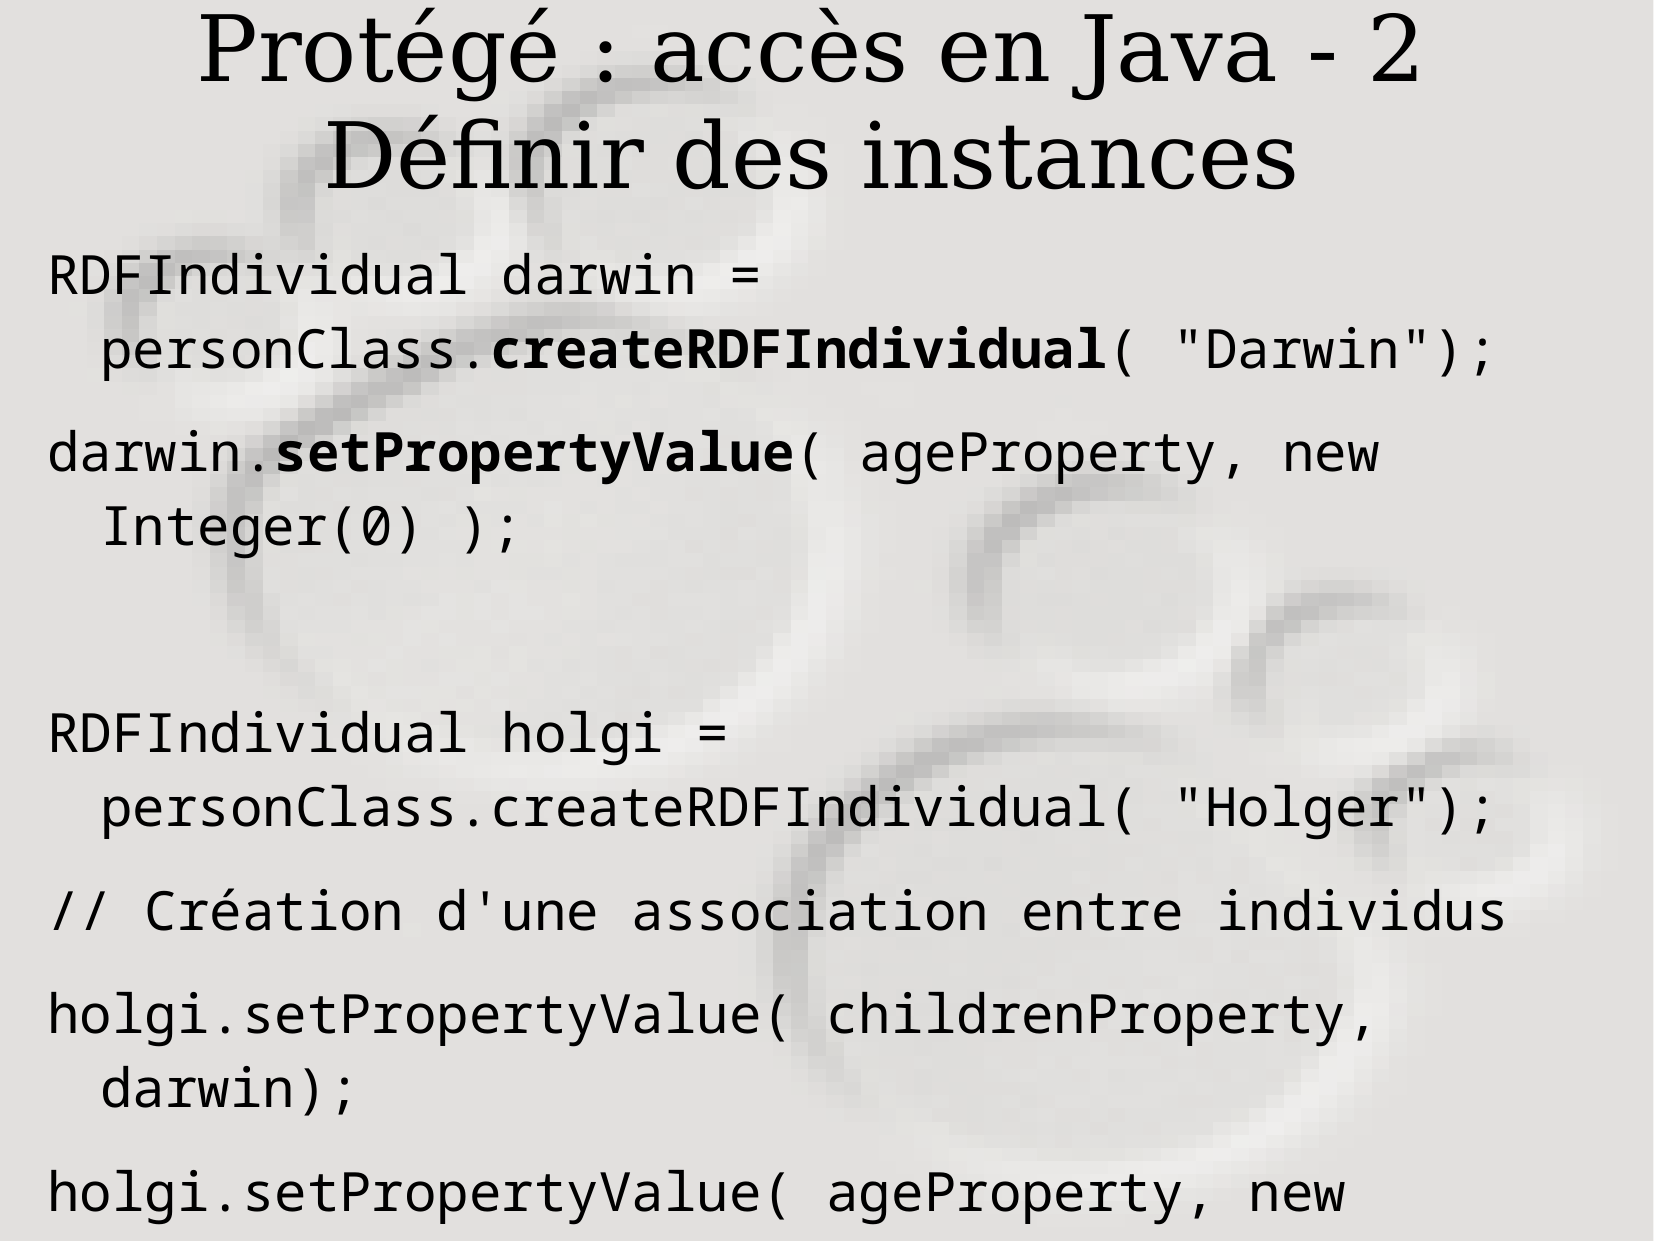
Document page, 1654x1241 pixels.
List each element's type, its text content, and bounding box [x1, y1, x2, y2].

list RDFIndividual darwin = personClass.createRDFIndividual( "Darwin"); darwin.setPropertyValue( ageProperty, new Integer(0) ); RDFIndividual holgi = personClass.createRDFIndividual( "Holger"); // Création d'une association entre individus holgi.setPropertyValue( childrenProperty, darwin); holgi.setPropertyValue( ageProperty, new Integer(33) ); [29, 236, 1595, 1173]
picture [0, 0, 1654, 1241]
title Protégé : accès en Java - 2 Définir des instances [29, 0, 1595, 211]
